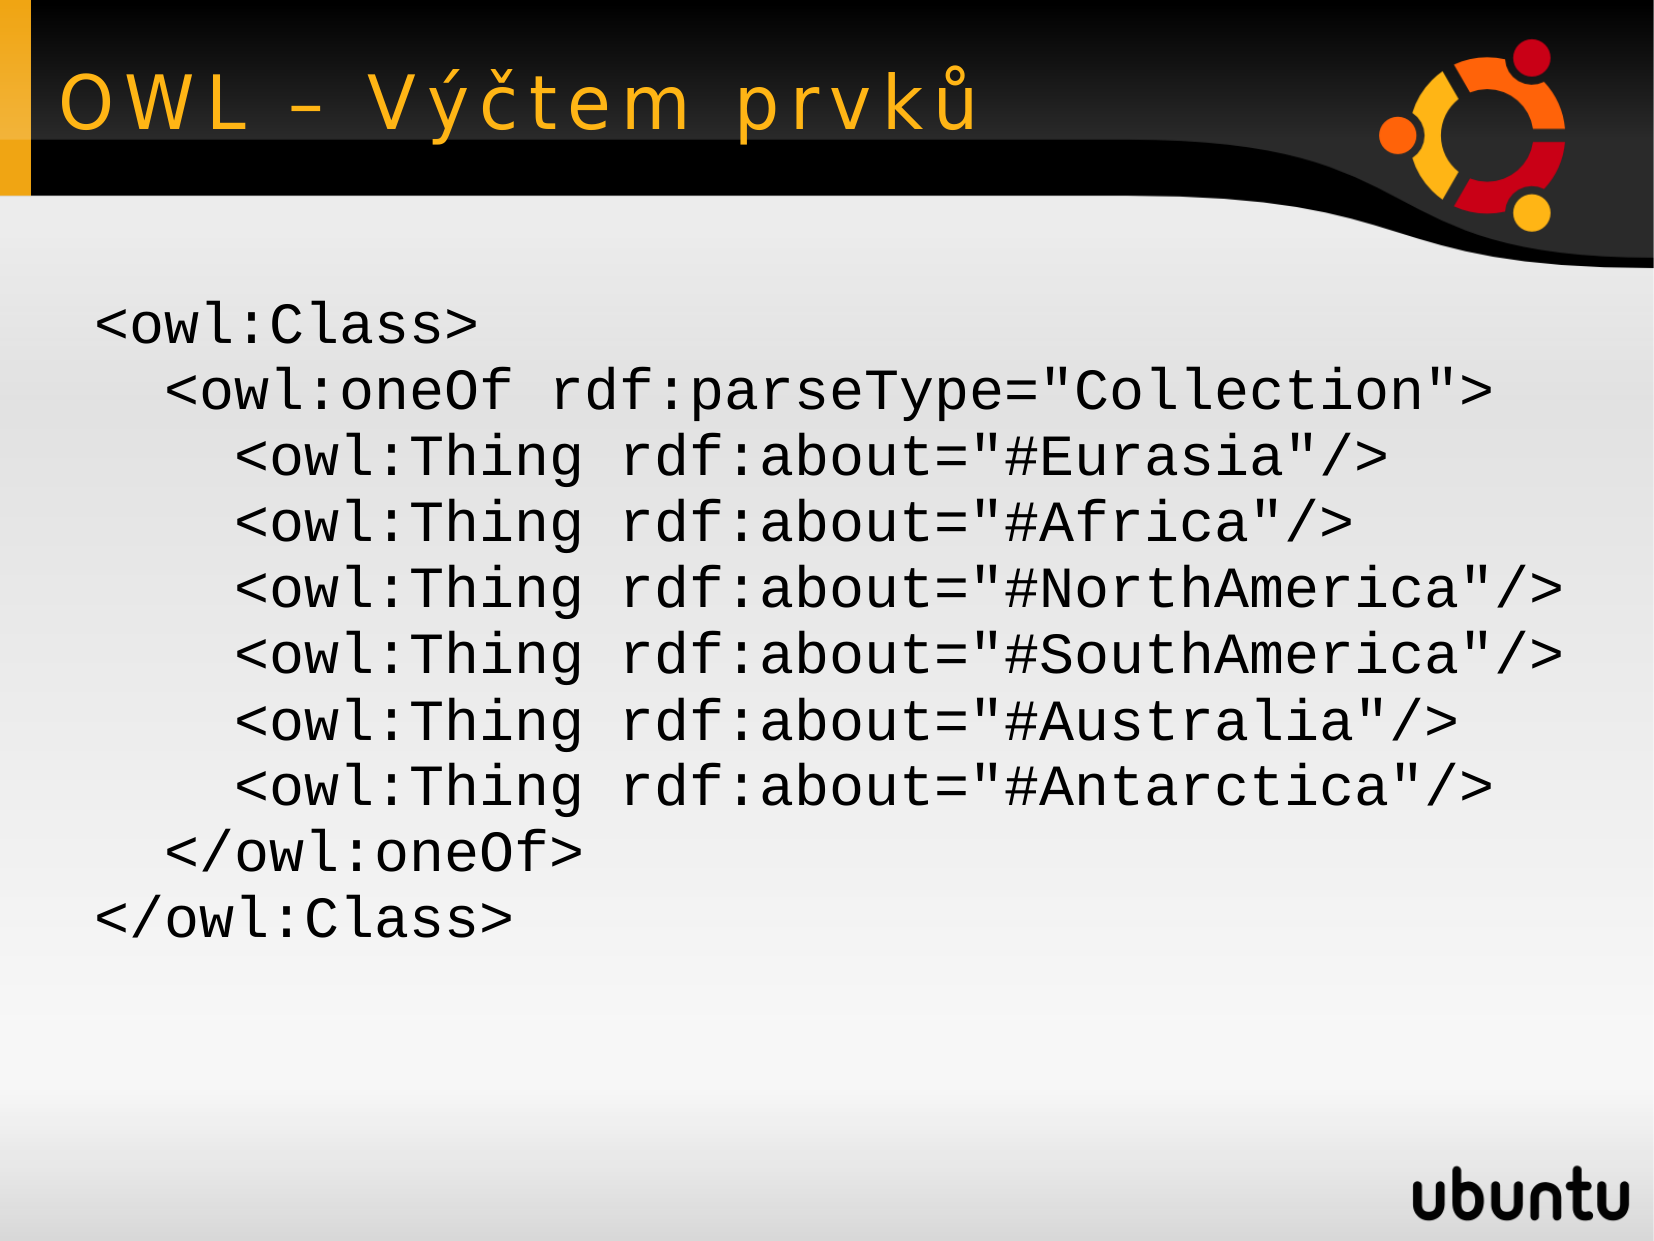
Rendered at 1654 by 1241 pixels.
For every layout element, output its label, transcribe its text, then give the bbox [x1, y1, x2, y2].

title OWL – Výčtem prvků [59, 29, 1270, 178]
list <owl:Class> <owl:oneOf rdf:parseType="Collection"> <owl:Thing rdf:about="#Eurasia"/> <owl:Thing rdf:about="#Africa"/> <owl:Thing rdf:about="#NorthAmerica"/> <owl:Thing rdf:about="#SouthAmerica"/> <owl:Thing rdf:about="#Australia"/> <owl:Thing rdf:about="#Antarctica"/> </owl:oneOf> </owl:Class> [76, 295, 1565, 1114]
picture [0, 0, 1654, 1241]
